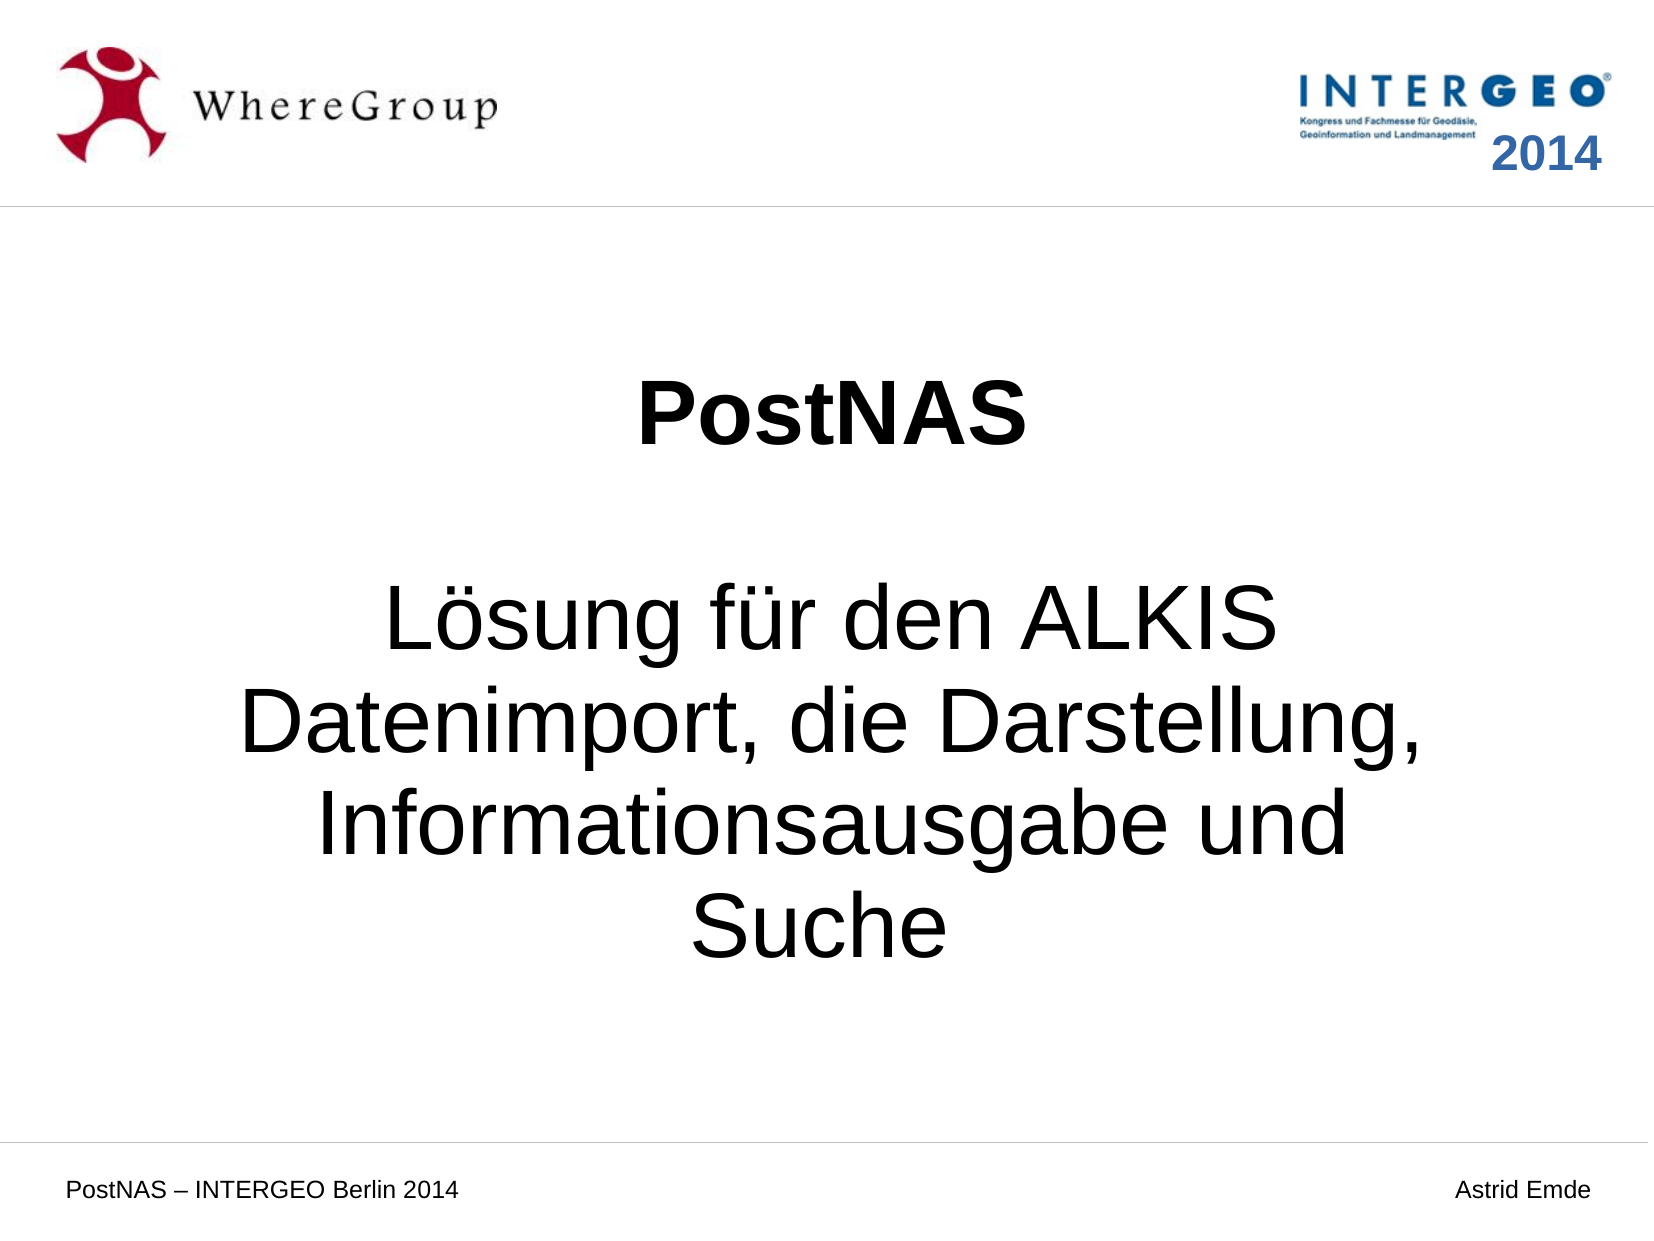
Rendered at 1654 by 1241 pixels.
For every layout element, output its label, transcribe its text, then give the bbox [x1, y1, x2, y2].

picture [56, 47, 497, 163]
picture [1299, 29, 1613, 185]
text_box PostNAS Lösung für den ALKIS Datenimport, die Darstellung, Informationsausgabe und Suche [212, 354, 1453, 986]
